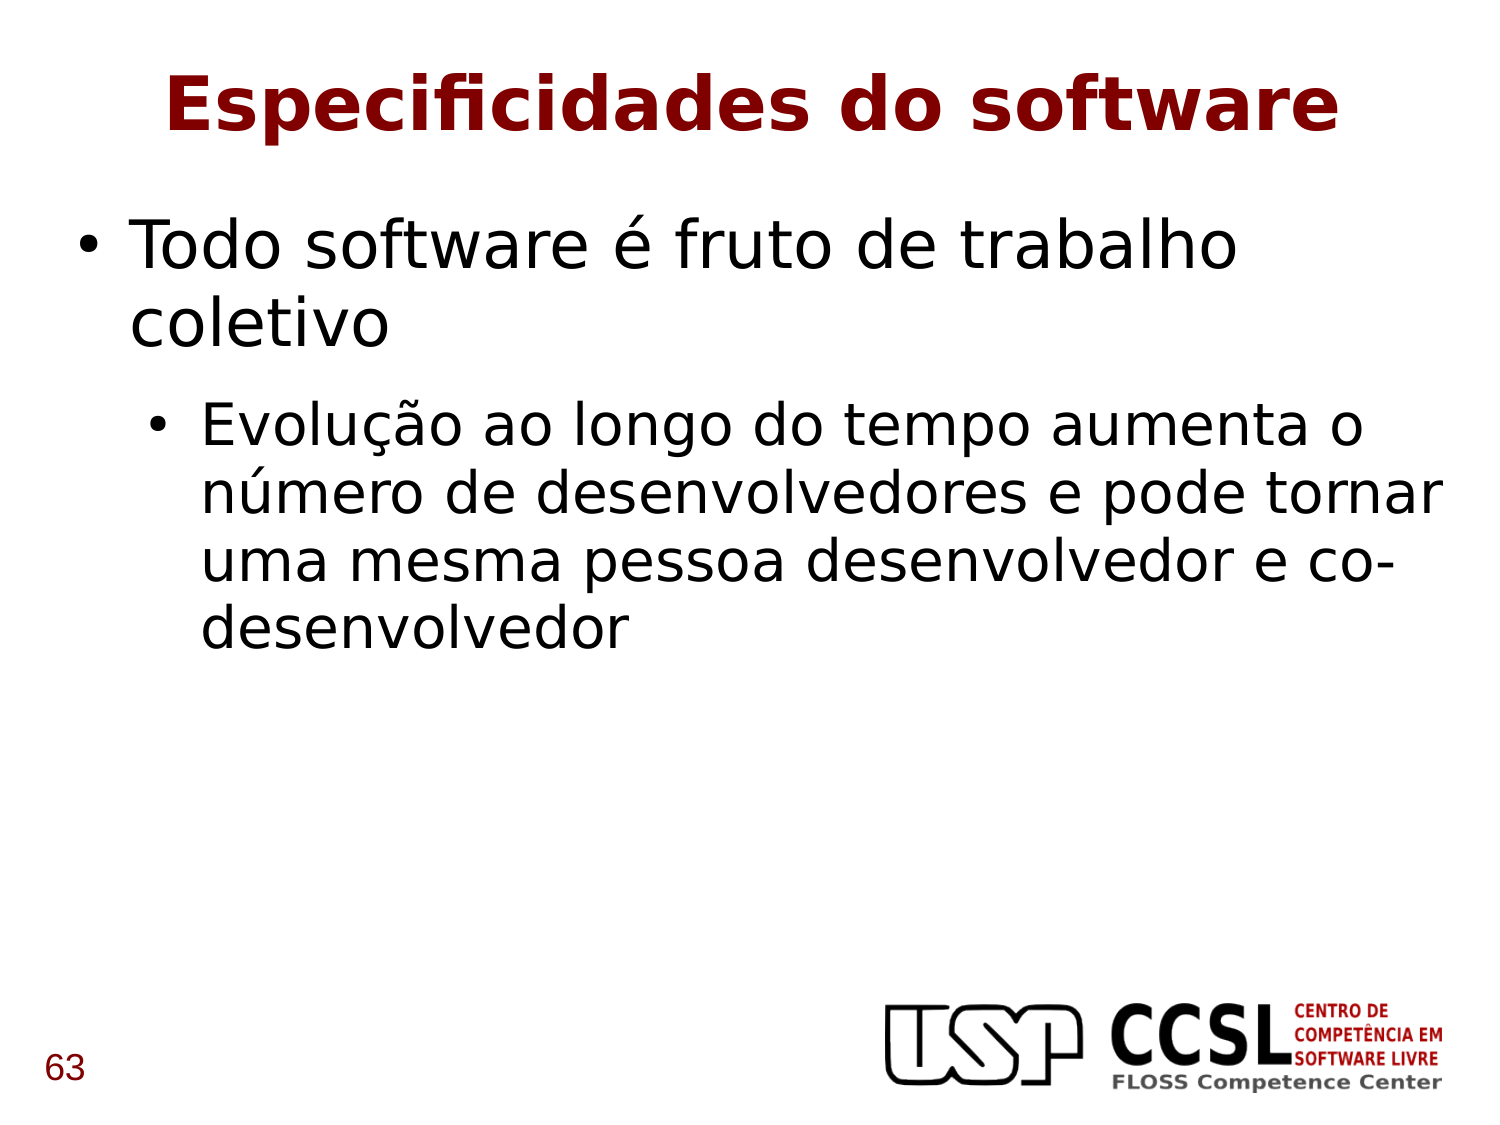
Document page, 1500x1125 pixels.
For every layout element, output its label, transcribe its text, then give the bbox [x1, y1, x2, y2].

list Todo software é fruto de trabalho coletivo Evolução ao longo do tempo aumenta o número de desenvolvedores e pode tornar uma mesma pessoa desenvolvedor e co-desenvolvedor [59, 206, 1447, 950]
title Especificidades do software [59, 29, 1447, 180]
picture [885, 1003, 1442, 1093]
